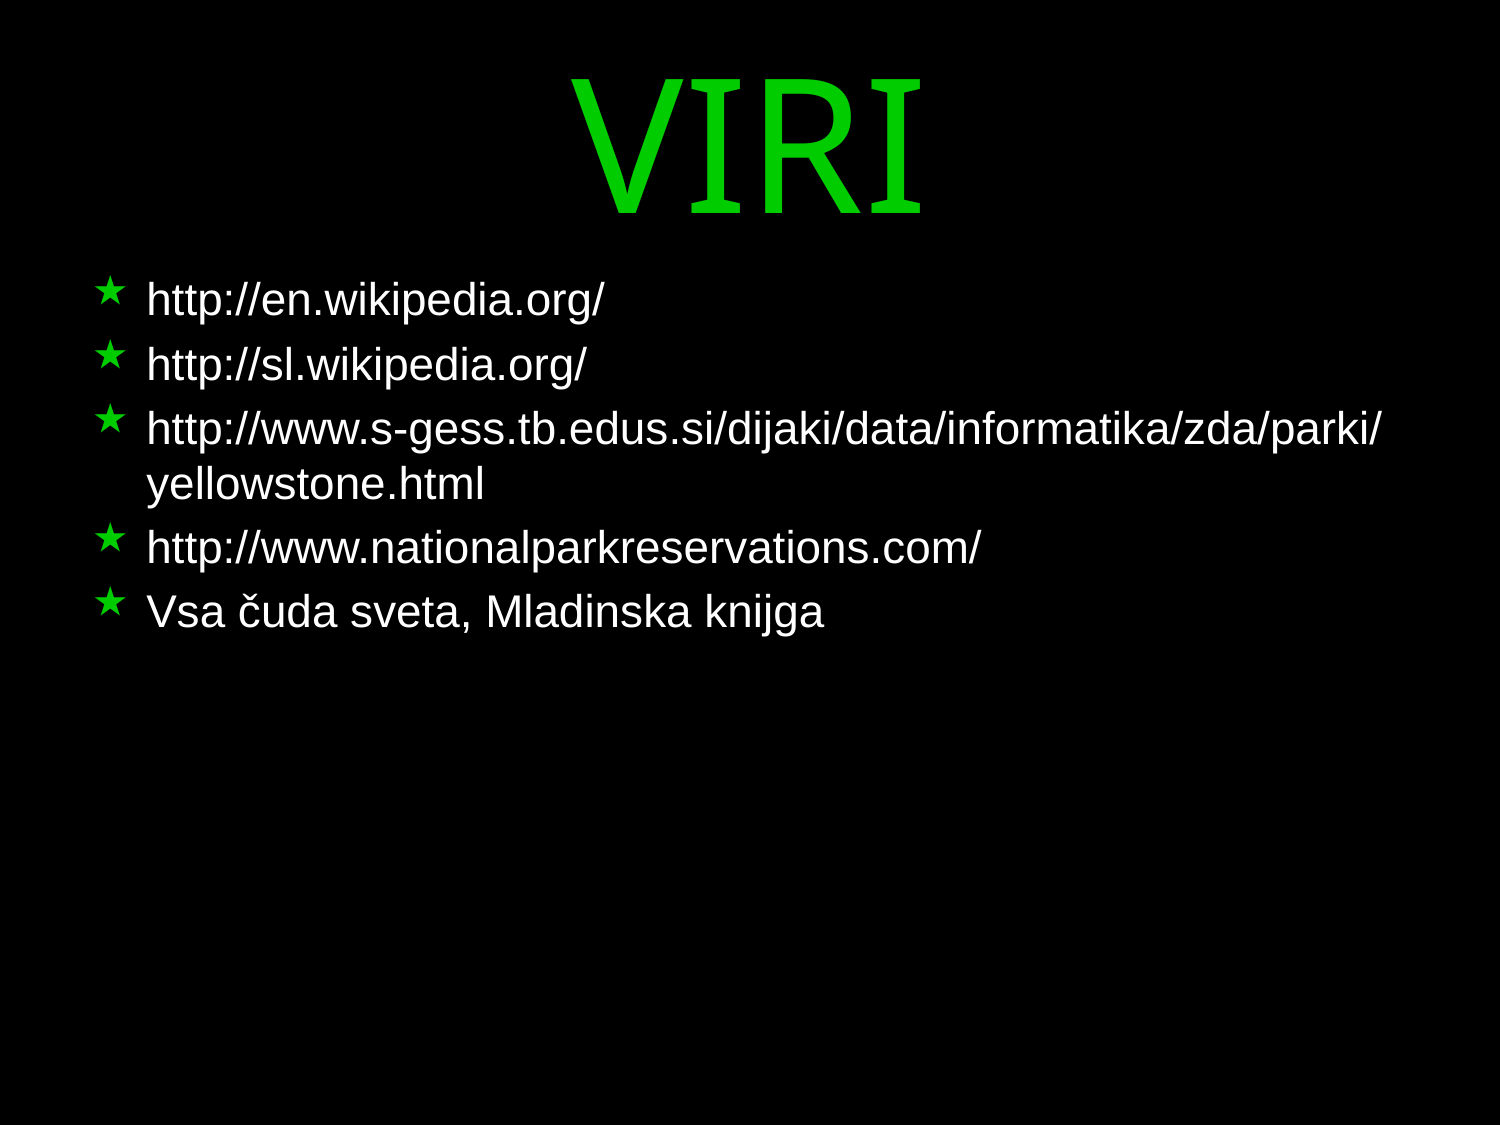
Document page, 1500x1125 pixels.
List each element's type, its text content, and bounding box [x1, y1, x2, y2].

title VIRI [75, 45, 1425, 233]
list http://en.wikipedia.org/ http://sl.wikipedia.org/ http://www.s-gess.tb.edus.si/dijaki/data/informatika/zda/parki/yellowstone.html http://www.nationalparkreservations.com/ Vsa čuda sveta, Mladinska knijga [75, 262, 1425, 1005]
